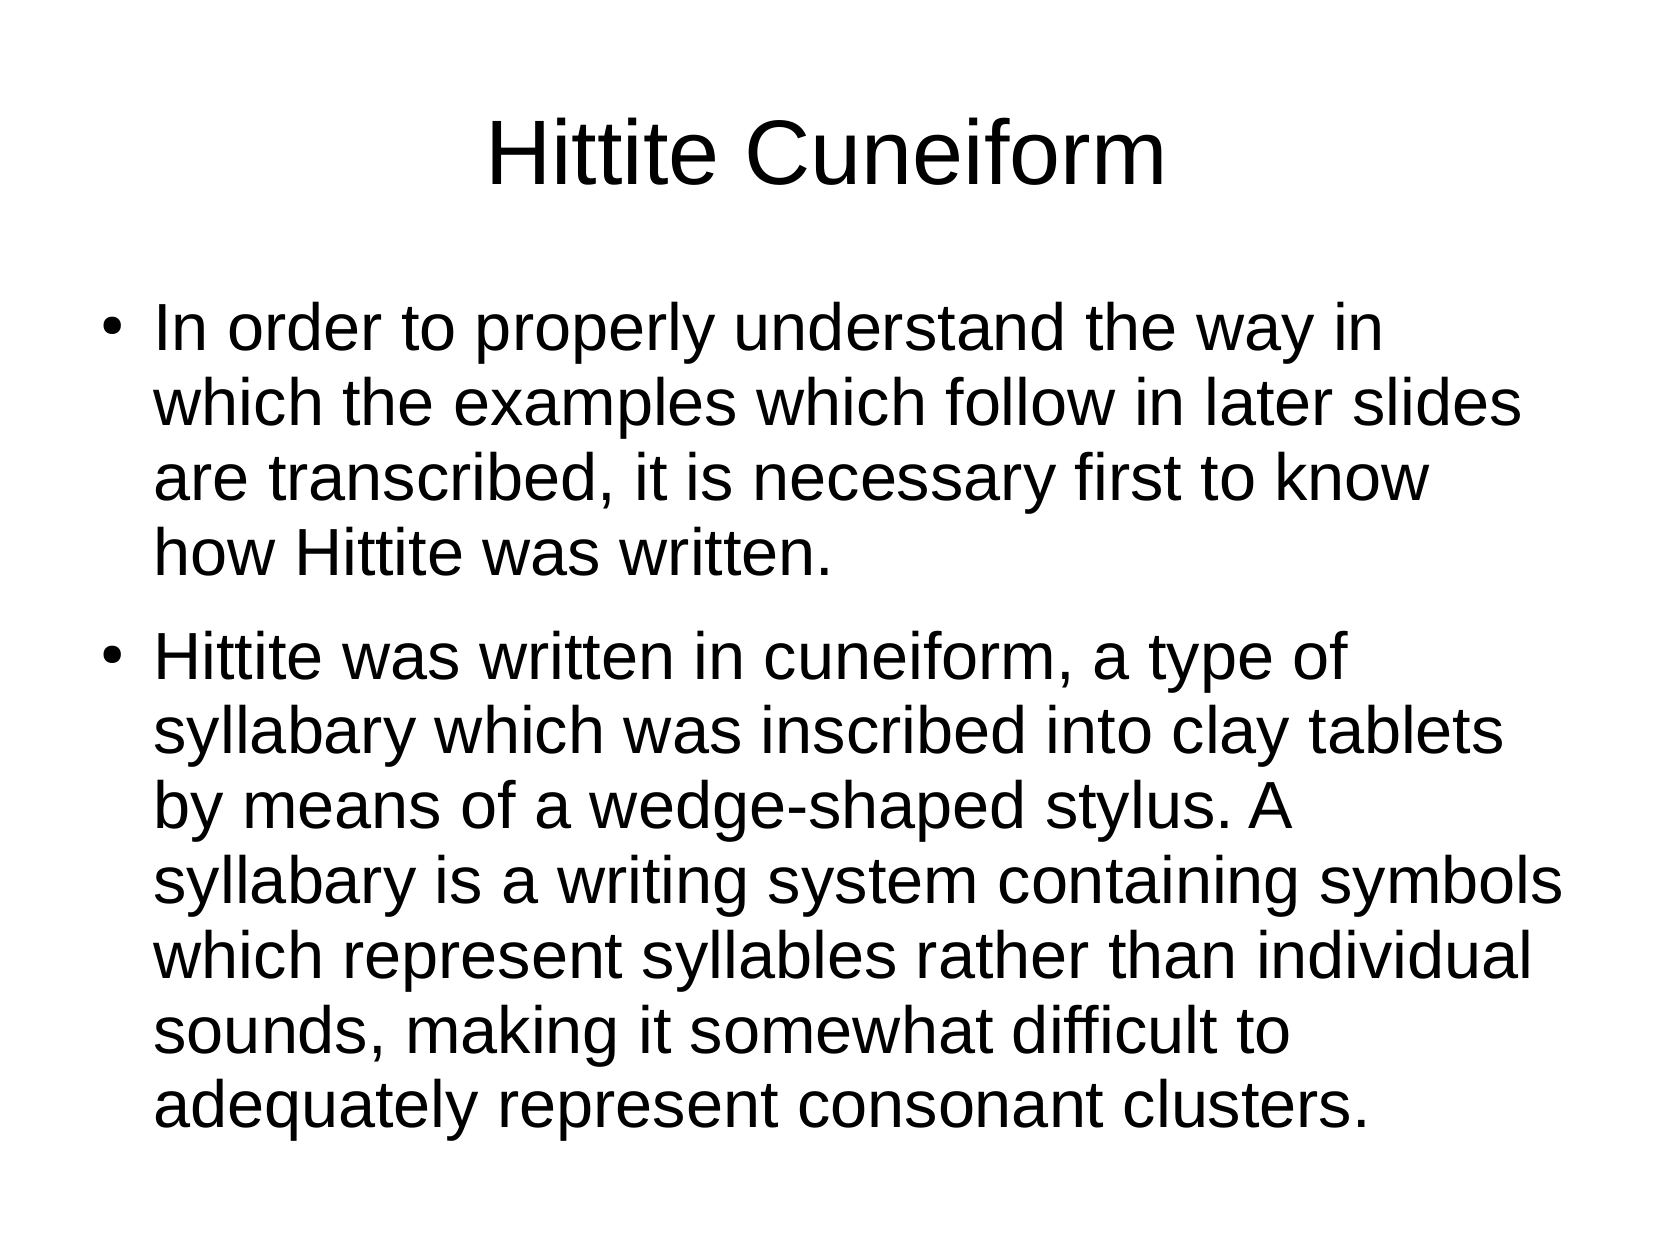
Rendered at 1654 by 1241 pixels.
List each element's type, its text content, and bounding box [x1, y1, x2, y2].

list In order to properly understand the way in which the examples which follow in later slides are transcribed, it is necessary first to know how Hittite was written. Hittite was written in cuneiform, a type of syllabary which was inscribed into clay tablets by means of a wedge-shaped stylus. A syllabary is a writing system containing symbols which represent syllables rather than individual sounds, making it somewhat difficult to adequately represent consonant clusters. [82, 290, 1571, 1143]
title Hittite Cuneiform [82, 49, 1571, 257]
